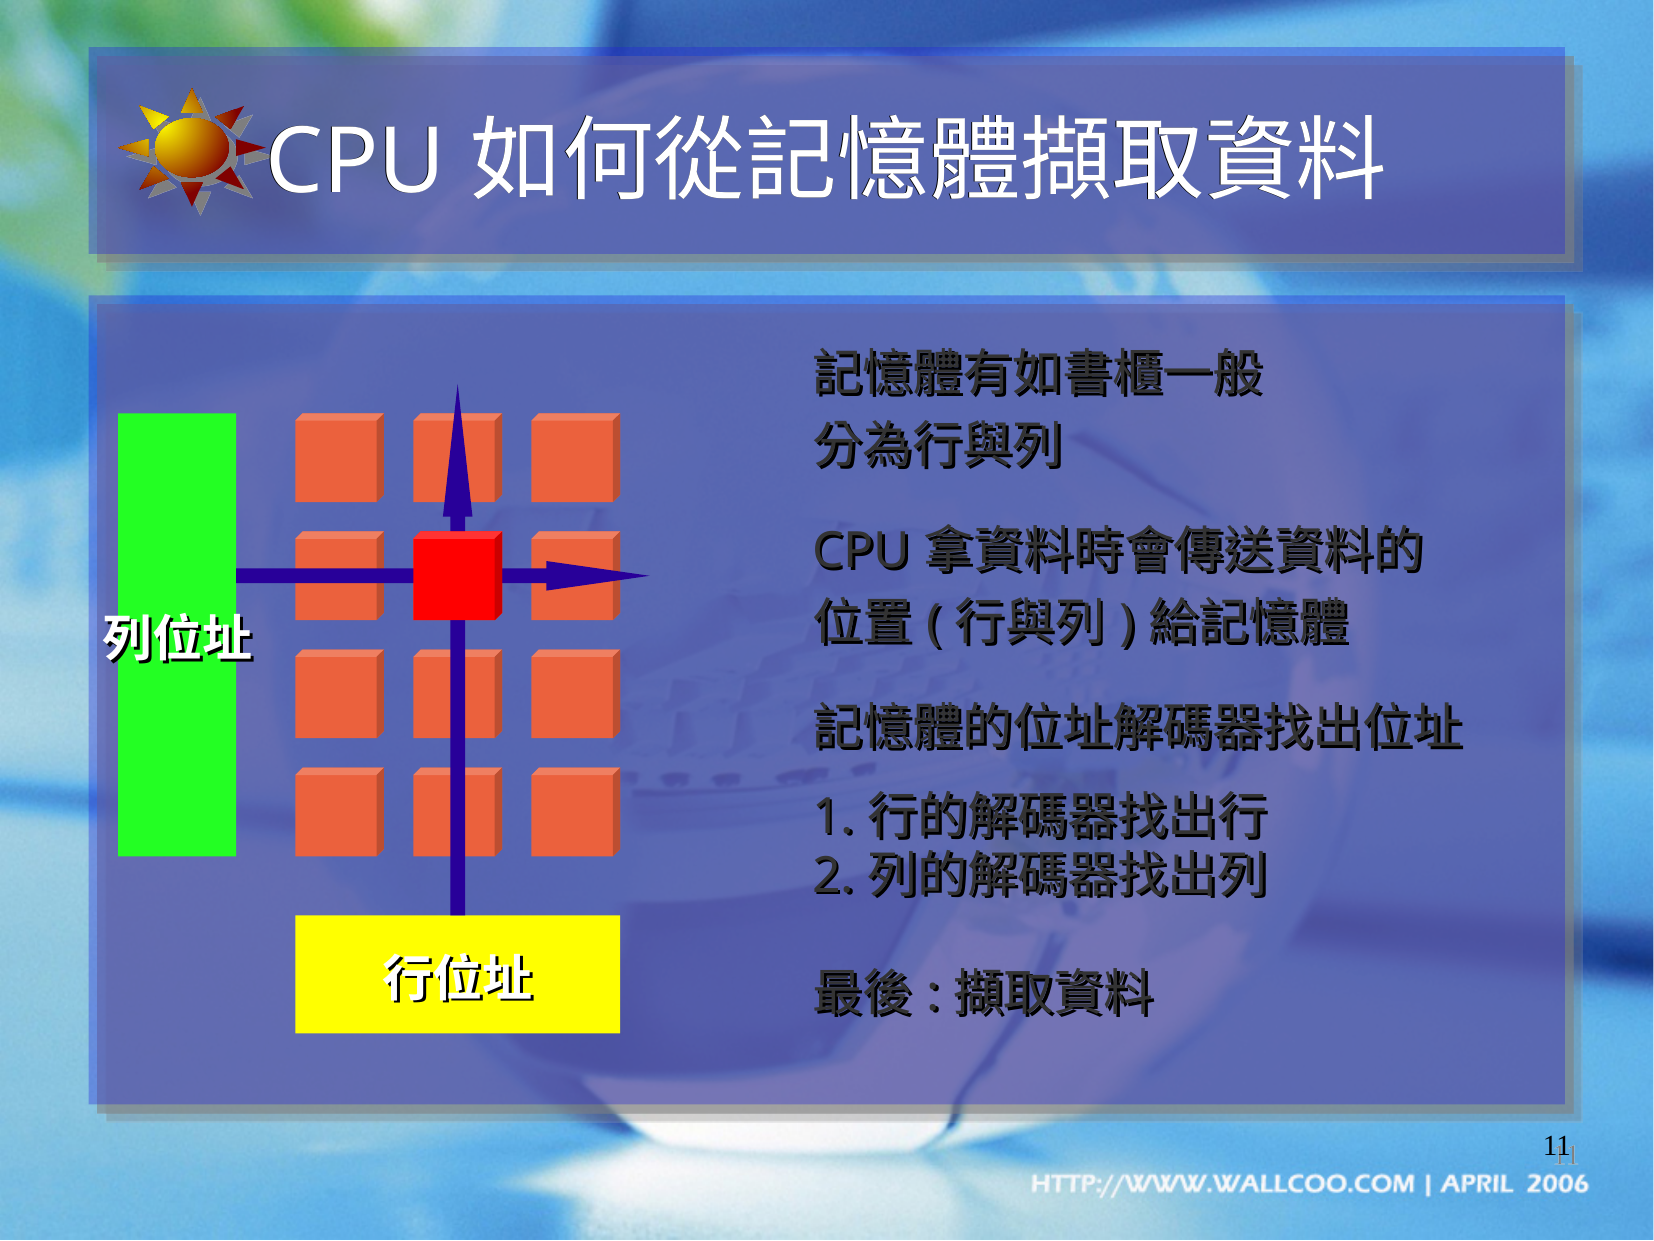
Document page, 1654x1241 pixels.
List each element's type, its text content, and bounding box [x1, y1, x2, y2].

text_box [413, 383, 503, 531]
text_box 列位址 [121, 624, 131, 630]
title CPU如何從記憶體擷取資料 [82, 49, 1571, 257]
text_box 列位址 [118, 413, 237, 857]
text_box [236, 531, 650, 916]
text_box 最後:擷取資料 [797, 944, 1536, 1093]
text_box [531, 767, 621, 857]
text_box 2.列的解碼器找出列 [797, 826, 1536, 944]
picture [0, 0, 1654, 1240]
text_box 行位址 [295, 915, 621, 1034]
text_box [295, 767, 384, 857]
text_box CPU拿資料時會傳送資料的 位置(行與列)給記憶體 [797, 501, 1536, 679]
text_box 記憶體的位址解碼器找出位址 [797, 679, 1536, 767]
text_box 1.行的解碼器找出行 [797, 767, 1536, 826]
text_box [531, 413, 621, 503]
text_box [531, 649, 621, 739]
text_box [295, 649, 384, 739]
text_box [295, 413, 384, 503]
text_box 記憶體有如書櫃一般 分為行與列 [797, 324, 1536, 473]
